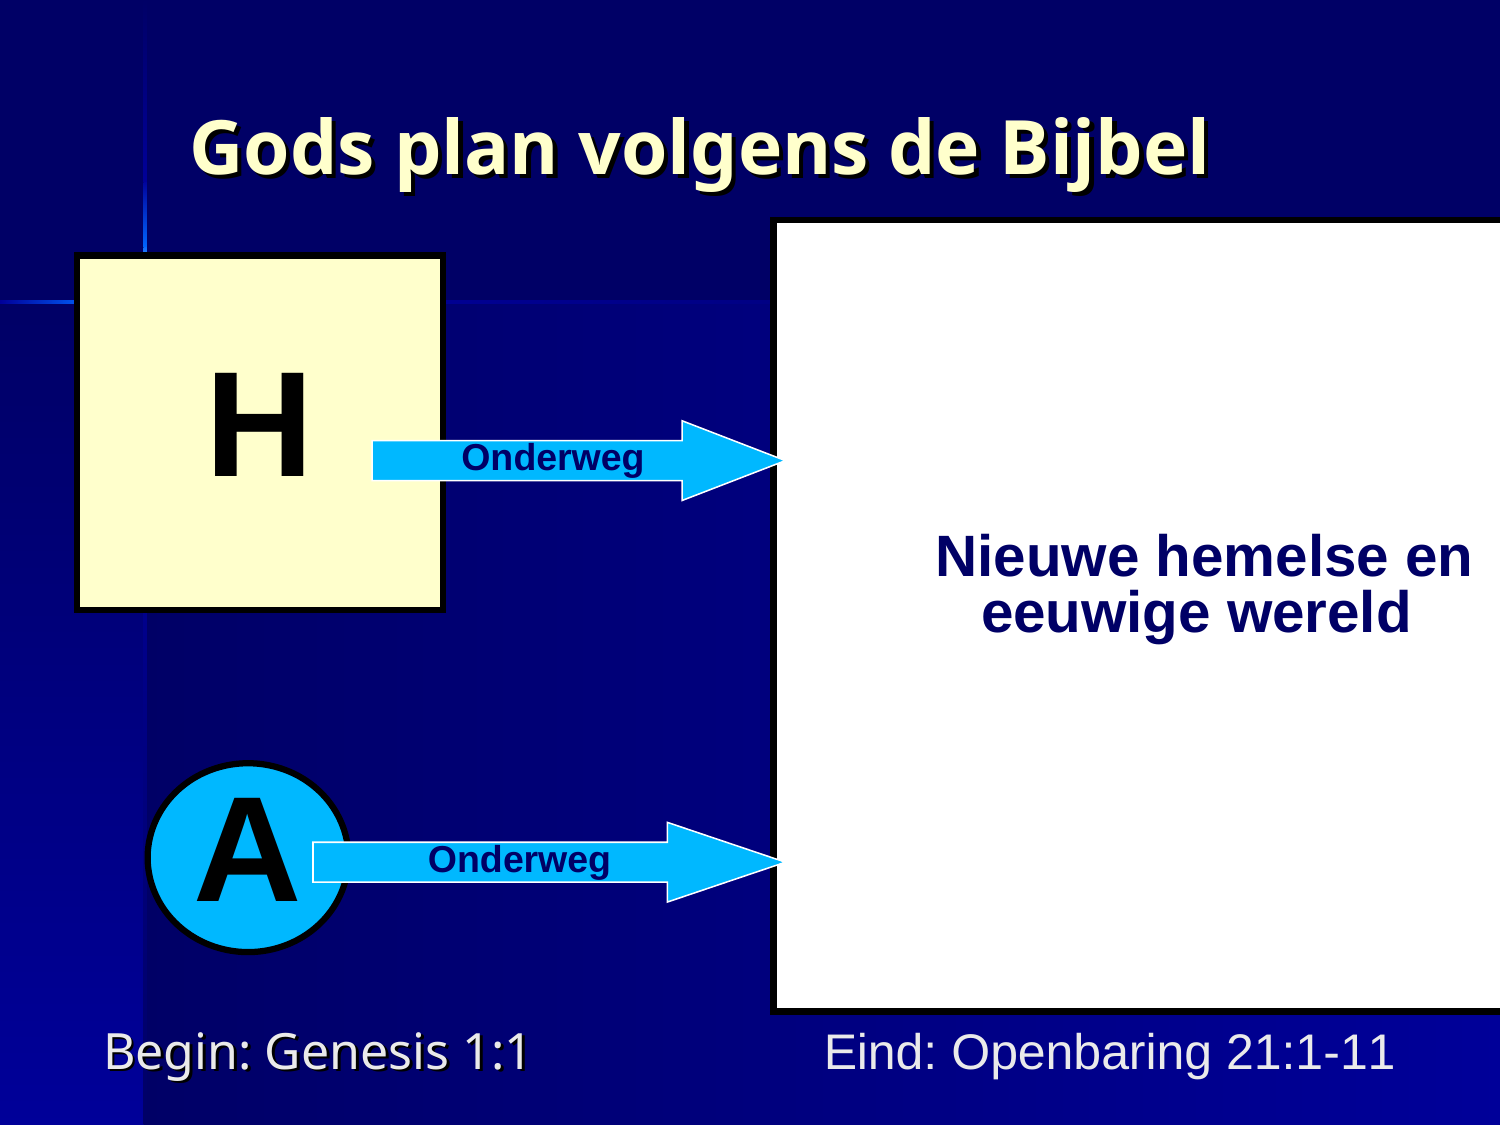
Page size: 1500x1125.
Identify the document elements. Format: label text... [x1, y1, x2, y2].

text_box H [76, 255, 443, 610]
list Begin: Genesis 1:1 [88, 1011, 550, 1083]
text_box Onderweg [372, 420, 786, 501]
text_box A [147, 763, 348, 953]
title Gods plan volgens de Bijbel [174, 50, 1413, 239]
text_box Eind: Openbaring 21:1-11 [809, 1012, 1447, 1087]
text_box Nieuwe hemelse en eeuwige wereld [773, 219, 1500, 1012]
text_box Onderweg [312, 822, 786, 903]
